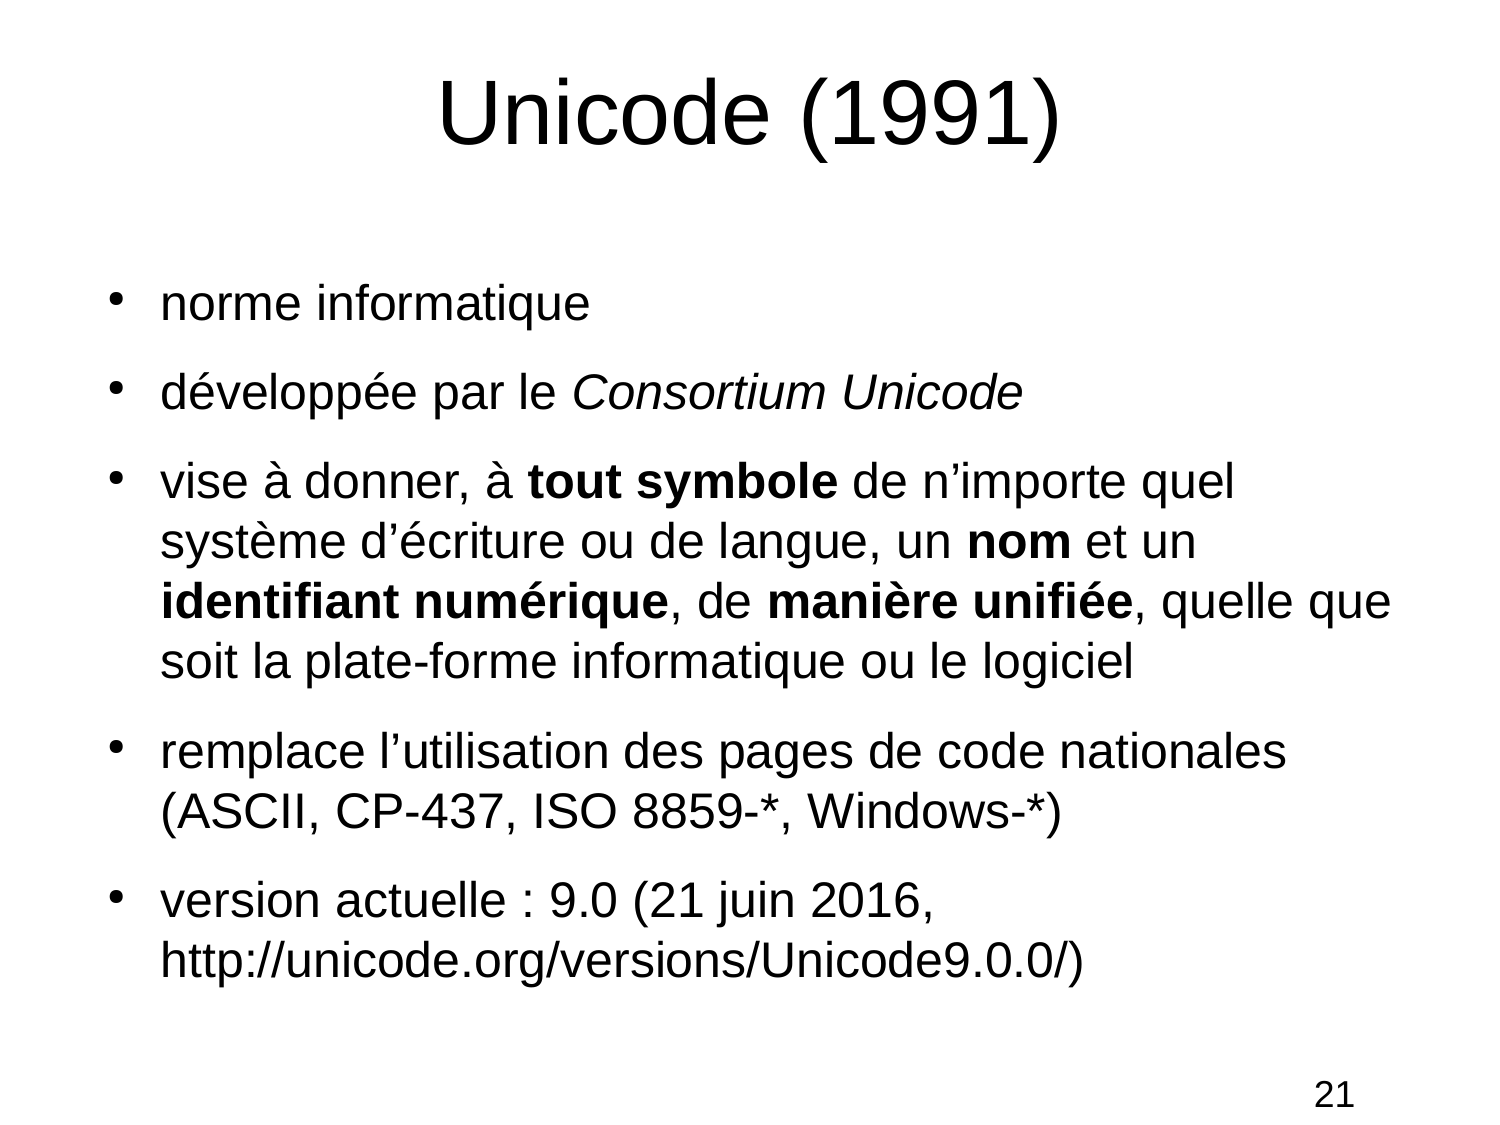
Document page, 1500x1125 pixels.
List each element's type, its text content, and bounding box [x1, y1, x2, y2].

title Unicode (1991) [75, 45, 1425, 233]
list norme informatique développée par le Consortium Unicode vise à donner, à tout symbole de n’importe quel système d’écriture ou de langue, un nom et un identifiant numérique, de manière unifiée, quelle que soit la plate-forme informatique ou le logiciel remplace l’utilisation des pages de code nationales (ASCII, CP-437, ISO 8859-*, Windows-*) version actuelle : 9.0 (21 juin 2016, http://unicode.org/versions/Unicode9.0.0/) [75, 262, 1425, 1020]
